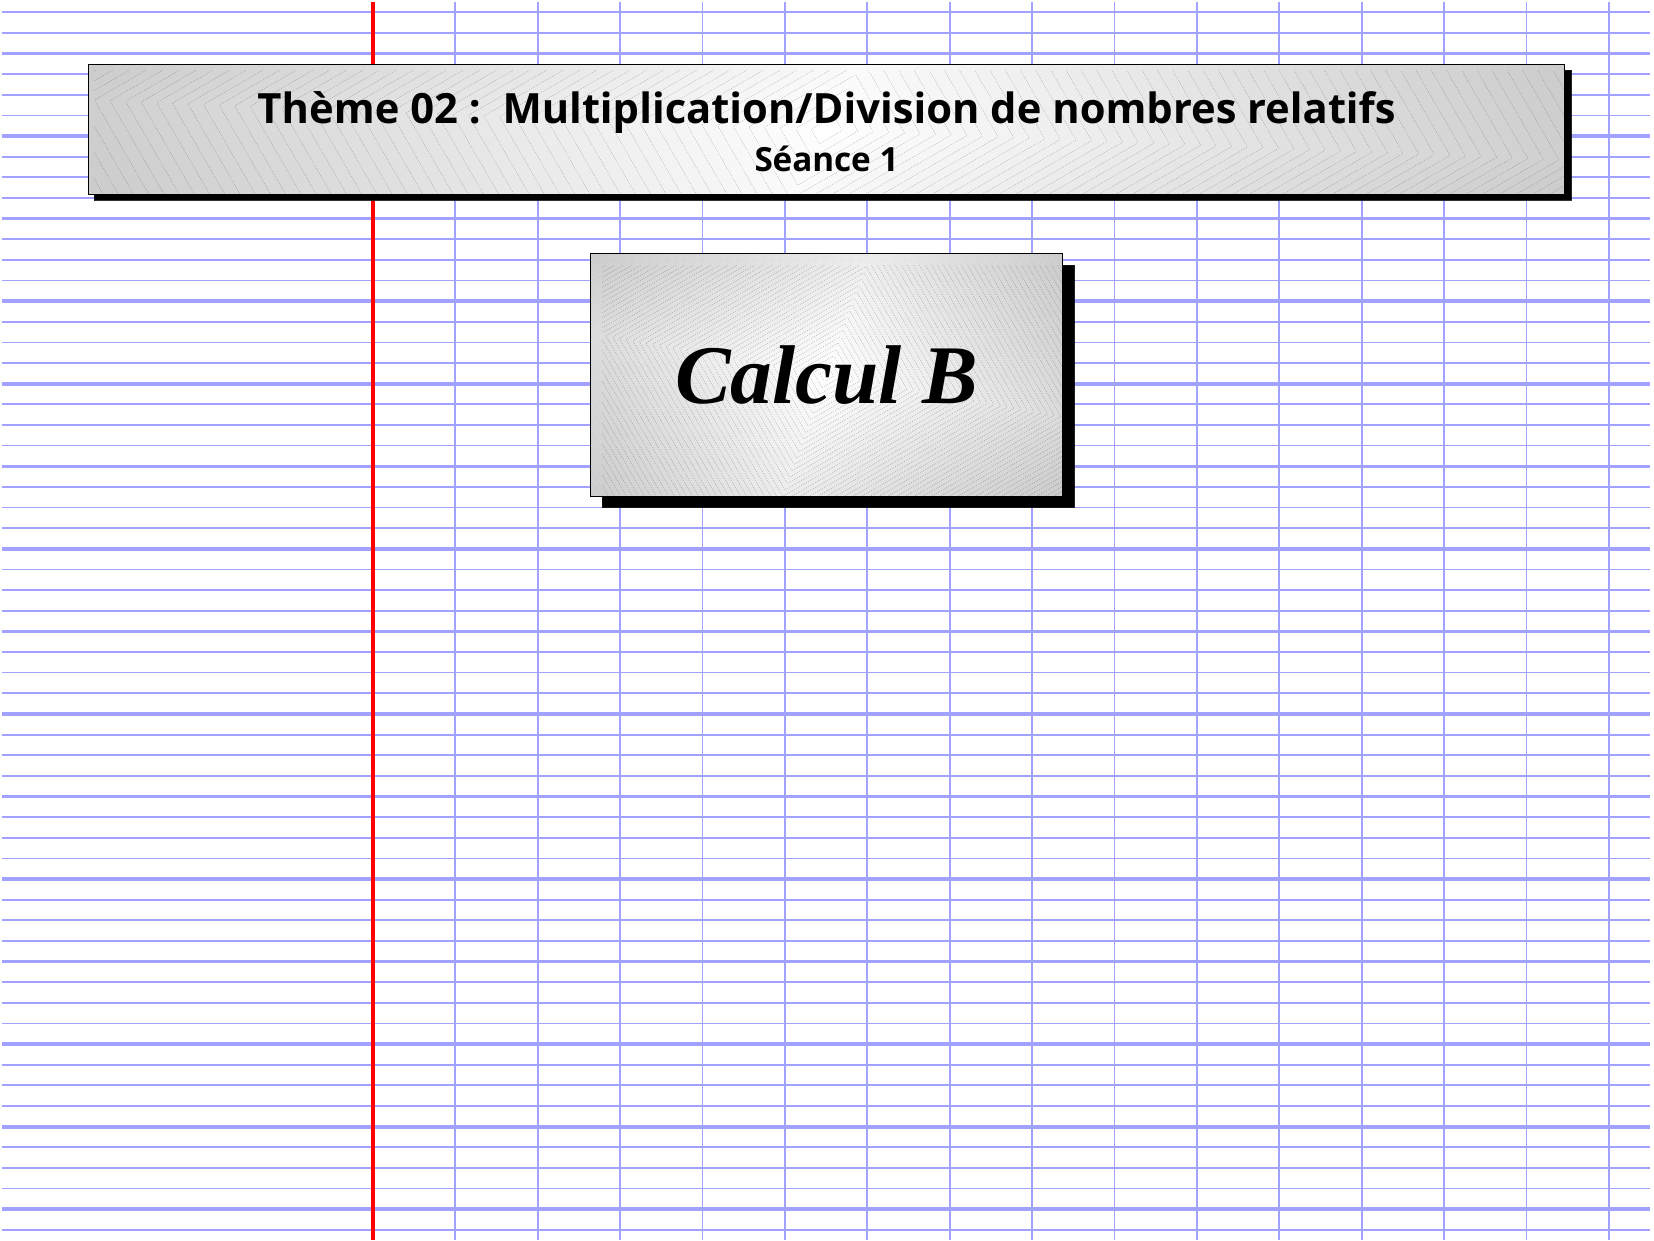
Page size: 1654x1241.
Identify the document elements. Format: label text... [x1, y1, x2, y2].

text_box Thème 02 : Multiplication/Division de nombres relatifs Séance 1 [88, 64, 1565, 195]
text_box Calcul B [590, 253, 1063, 497]
picture [0, 0, 1654, 1241]
